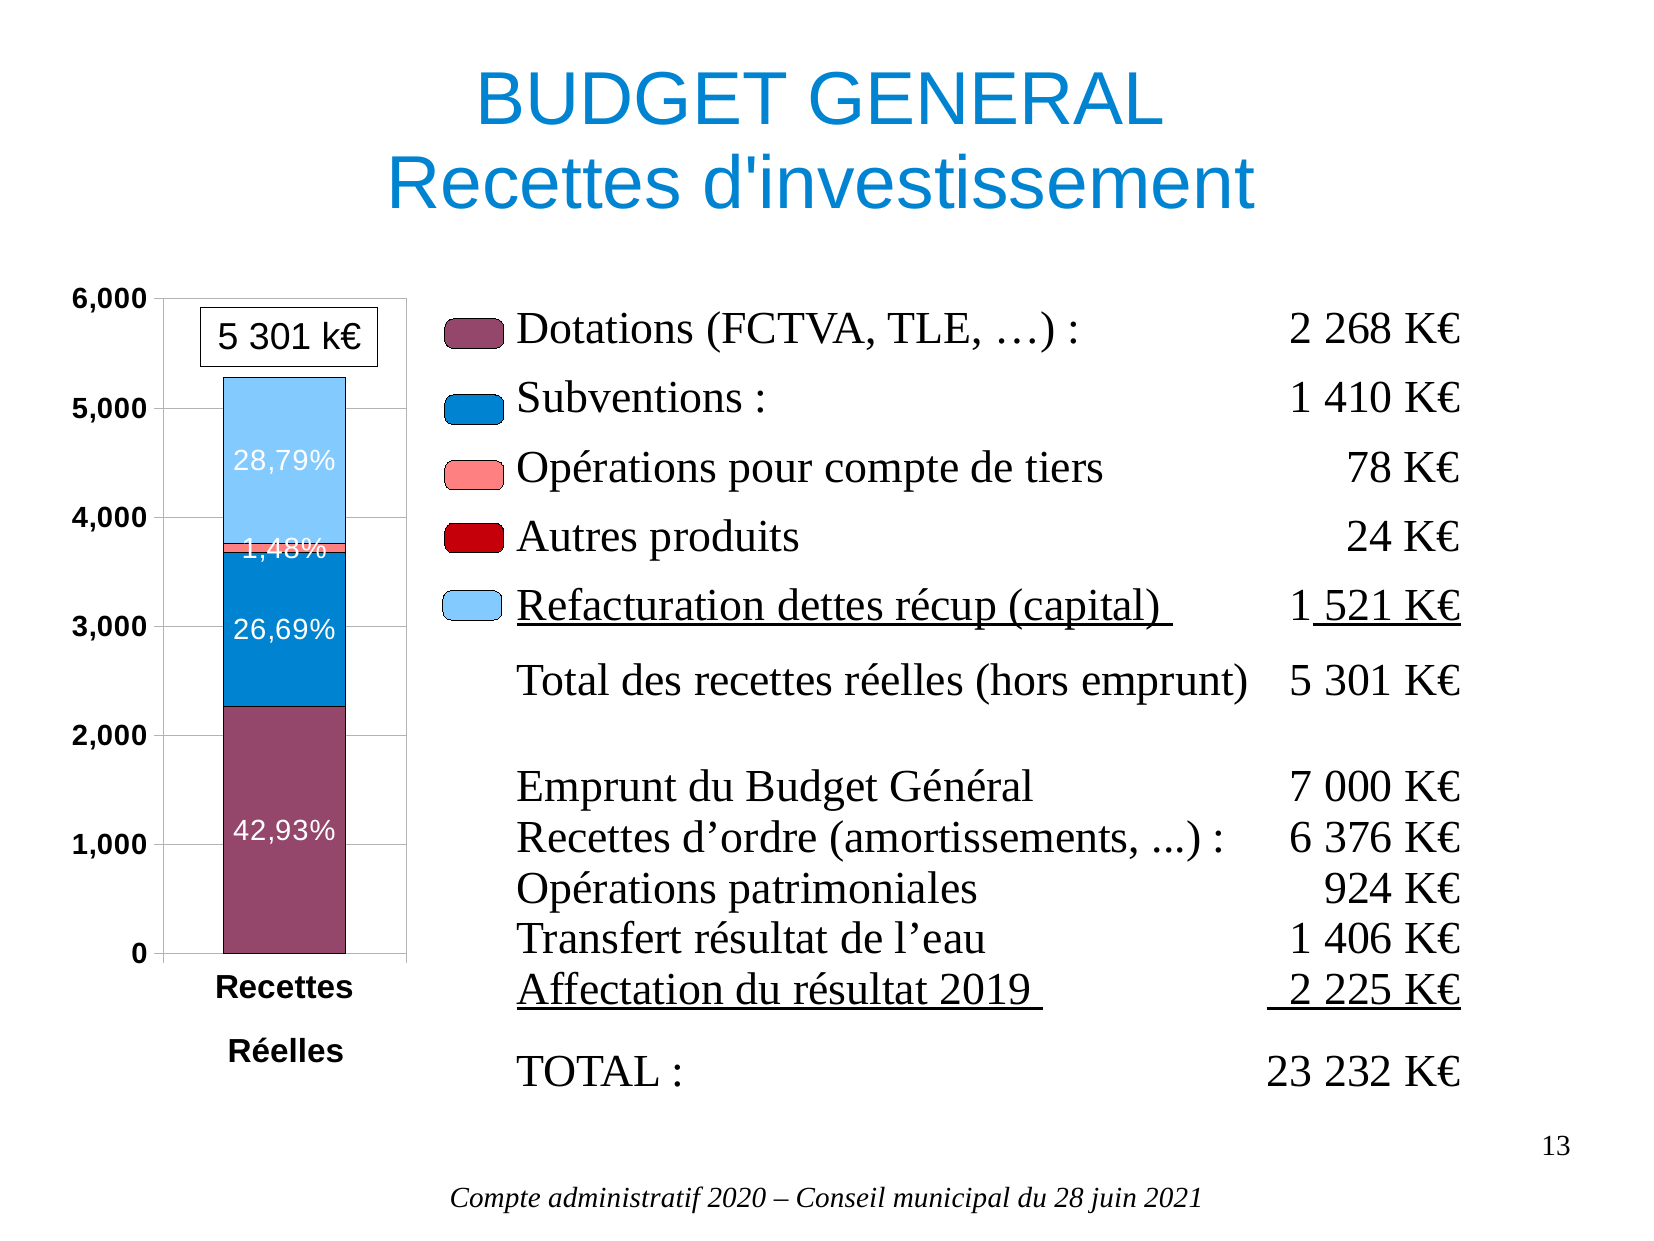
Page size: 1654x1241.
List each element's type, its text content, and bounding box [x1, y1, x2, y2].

text_box Réelles [212, 1021, 360, 1081]
title BUDGET GENERAL Recettes d'investissement [76, 43, 1565, 237]
text_box Dotations (FCTVA, TLE, …) : 2 268 K€ Subventions : 1 410 K€ Opérations pour compte de tiers 78 K€ Autres produits 24 K€ Refacturation dettes récup (capital) 1 521 K€ Total des recettes réelles (hors emprunt) 5 301 K€ Emprunt du Budget Général 7 000 K€ Recettes d’ordre (amortissements, ...) : 6 376 K€ Opérations patrimoniales 924 K€ Transfert résultat de l’eau 1 406 K€ Affectation du résultat 2019 2 225 K€ TOTAL : 23 232 K€ [501, 295, 1566, 1198]
text_box [444, 460, 504, 490]
text_box 5 301 k€ [200, 307, 378, 367]
text_box [444, 523, 504, 553]
text_box [444, 318, 504, 349]
text_box [444, 394, 504, 425]
chart [64, 265, 414, 1108]
text_box [442, 590, 502, 621]
